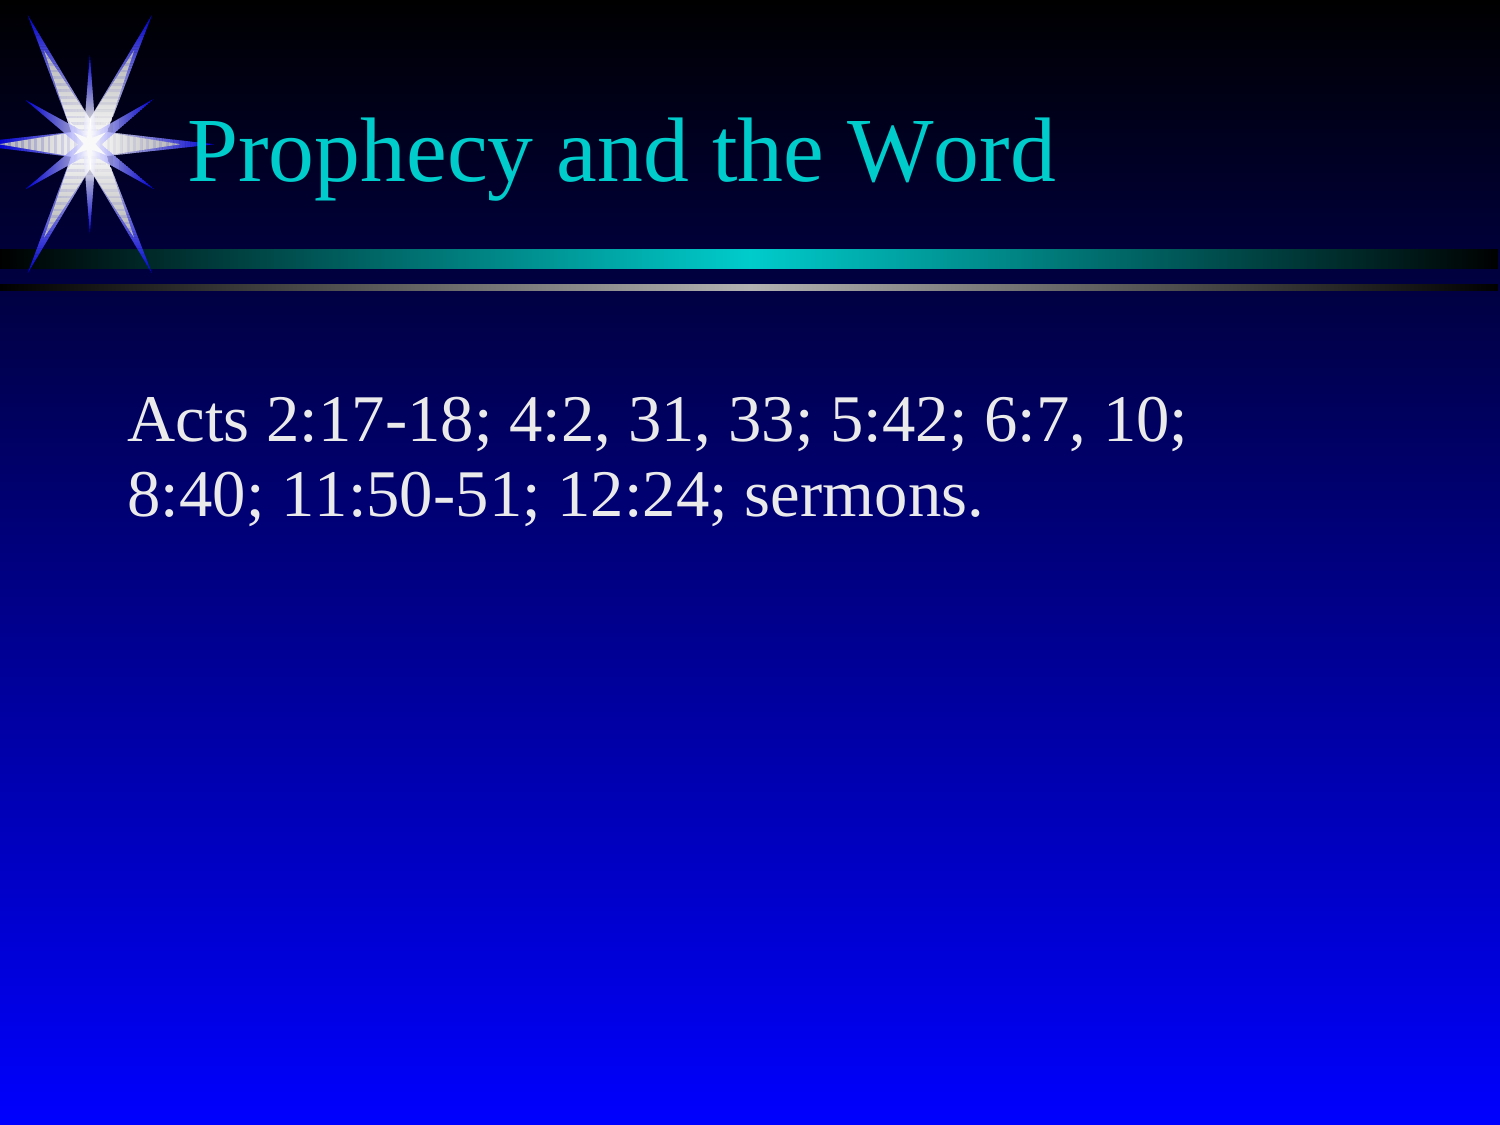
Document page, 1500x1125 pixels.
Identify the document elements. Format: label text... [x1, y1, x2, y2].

title Prophecy and the Word [187, 56, 1463, 244]
text_box Acts 2:17-18; 4:2, 31, 33; 5:42; 6:7, 10; 8:40; 11:50-51; 12:24; sermons. [112, 375, 1276, 538]
